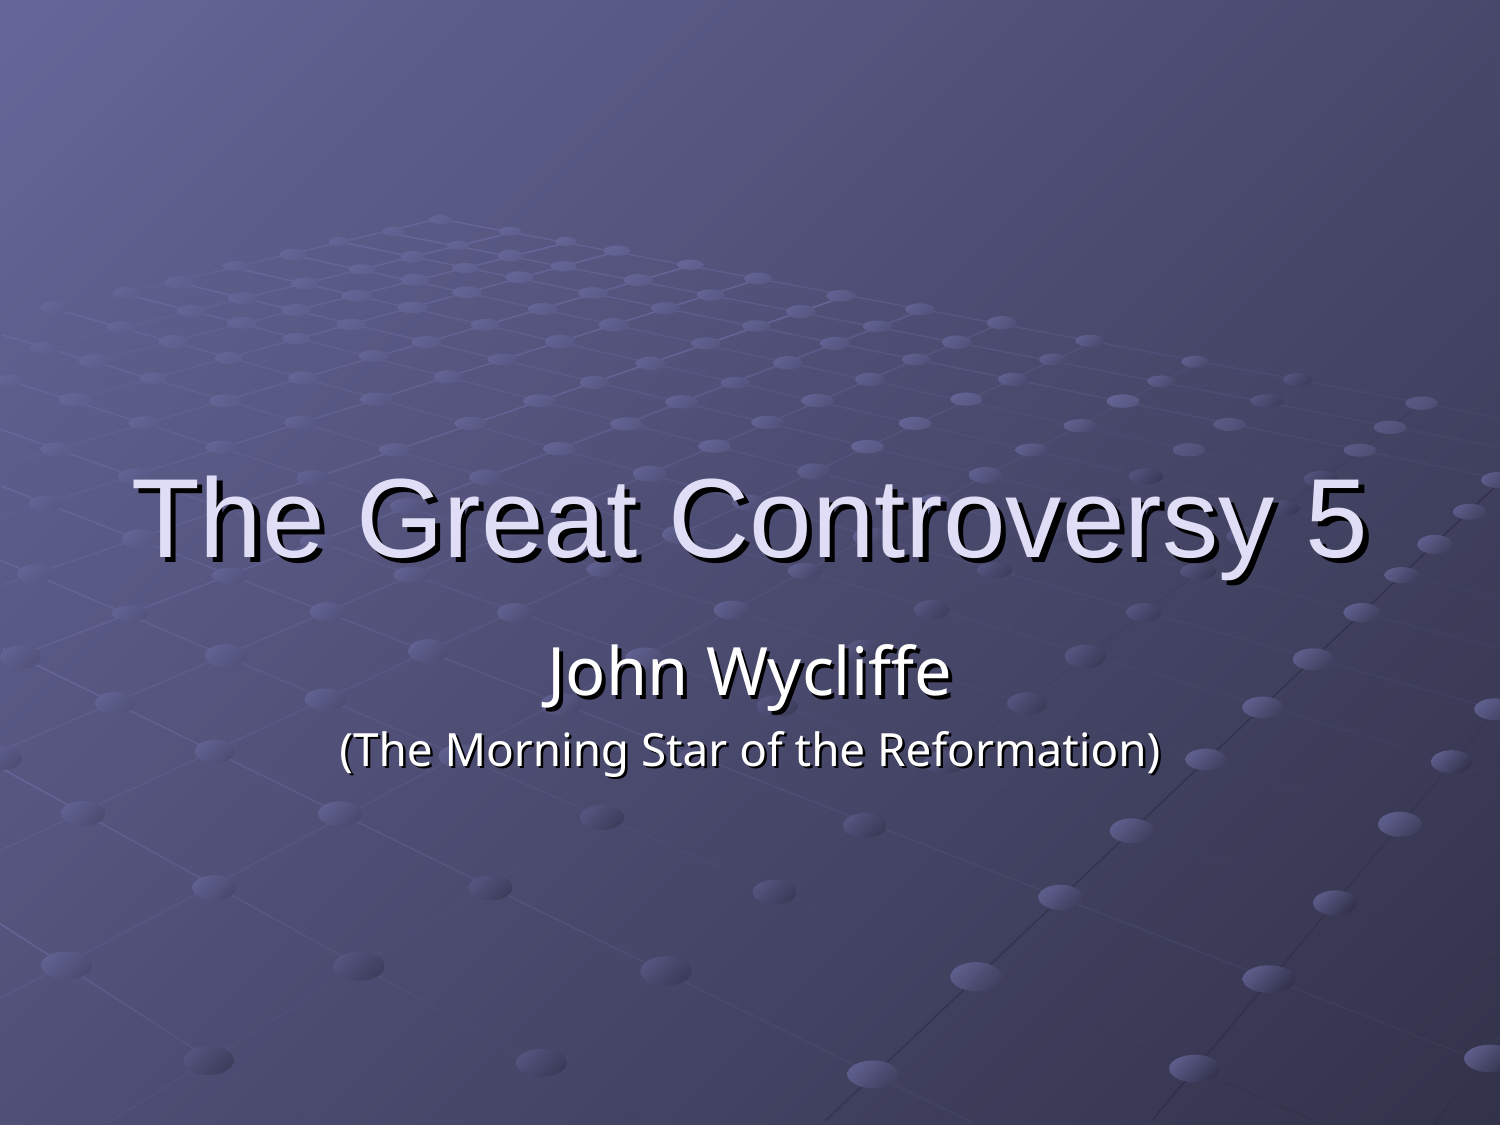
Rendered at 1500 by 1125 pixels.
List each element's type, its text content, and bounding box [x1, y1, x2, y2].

title The Great Controversy 5 [112, 302, 1388, 588]
subtitle John Wycliffe (The Morning Star of the Reformation) [225, 621, 1276, 977]
